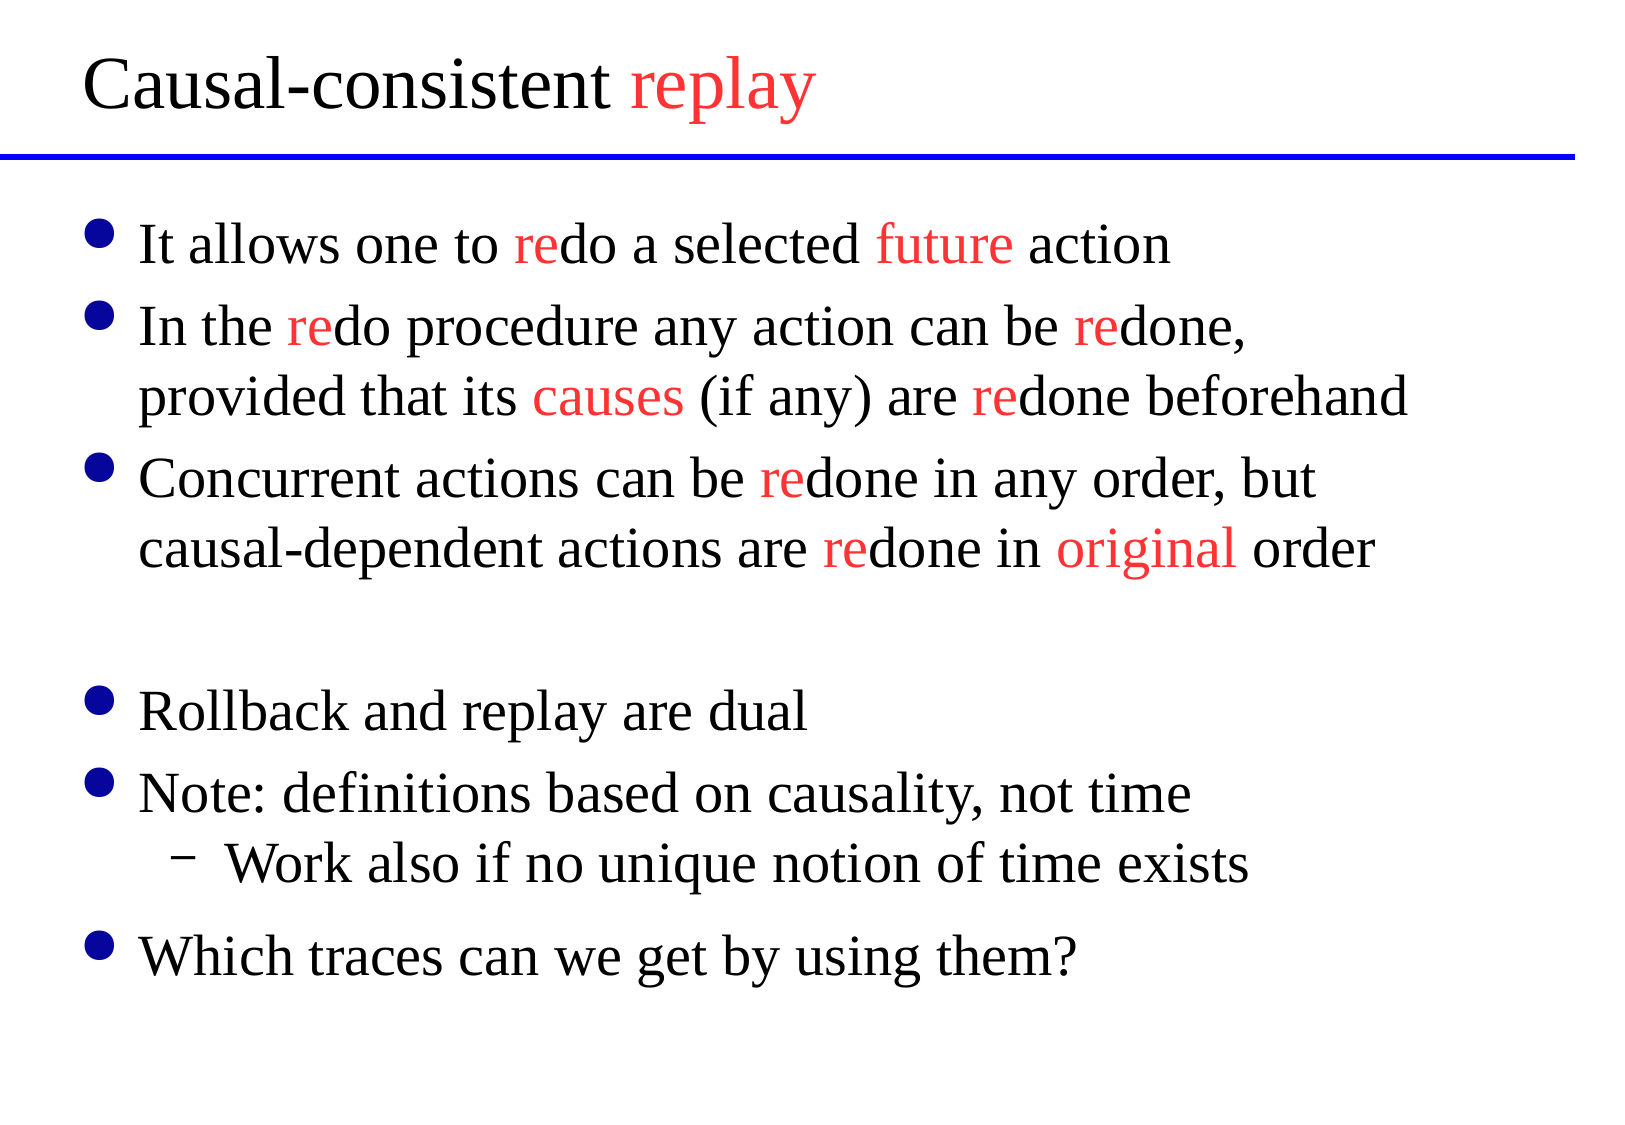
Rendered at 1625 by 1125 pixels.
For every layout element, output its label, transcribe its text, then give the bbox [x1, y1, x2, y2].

list It allows one to redo a selected future action In the redo procedure any action can be redone, provided that its causes (if any) are redone beforehand Concurrent actions can be redone in any order, but causal-dependent actions are redone in original order Rollback and replay are dual Note: definitions based on causality, not time Work also if no unique notion of time exists Which traces can we get by using them? [67, 198, 1478, 1061]
title Causal-consistent replay [67, 27, 1544, 131]
